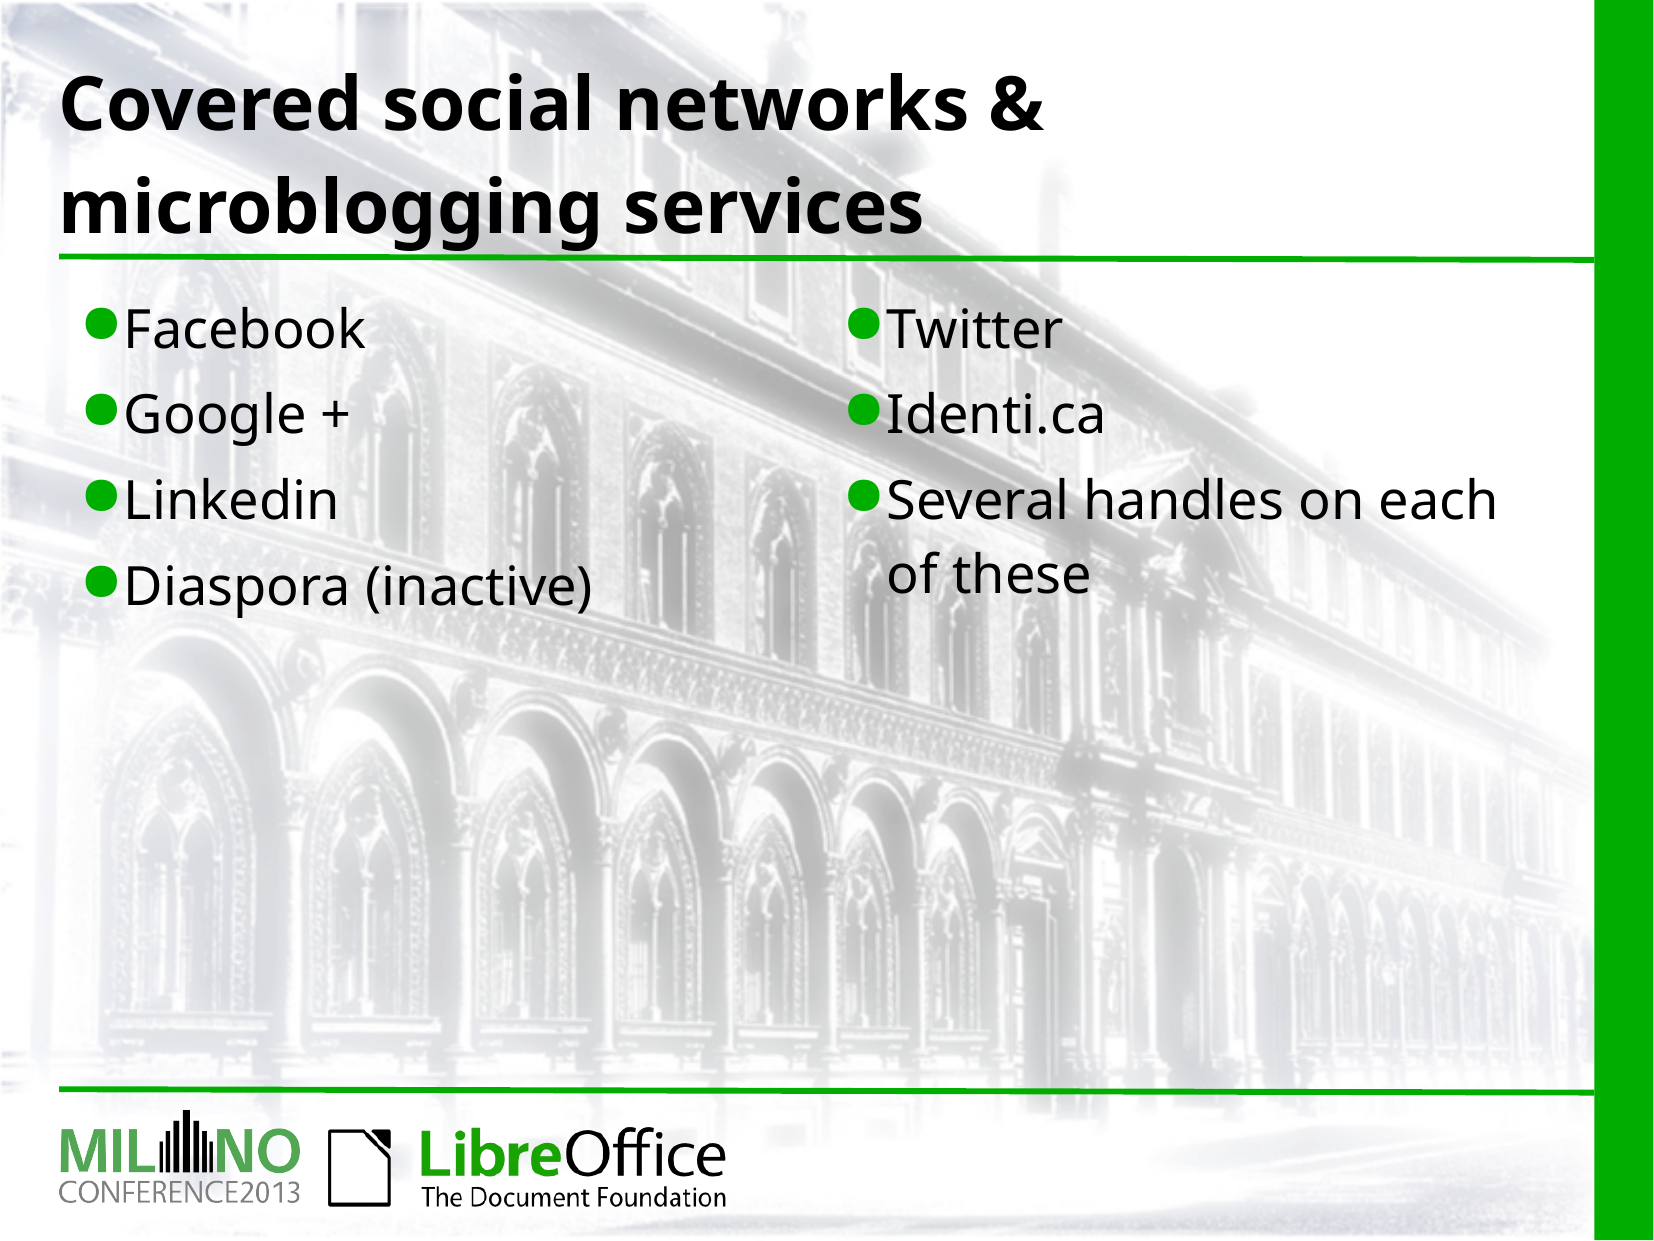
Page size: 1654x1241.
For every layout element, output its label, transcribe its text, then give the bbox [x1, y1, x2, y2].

picture [0, 1, 1594, 1241]
list Facebook Google + Linkedin Diaspora (inactive) [35, 290, 762, 1010]
title Covered social networks & microblogging services [59, 49, 1548, 257]
list Twitter Identi.ca Several handles on each of these [797, 290, 1525, 1010]
